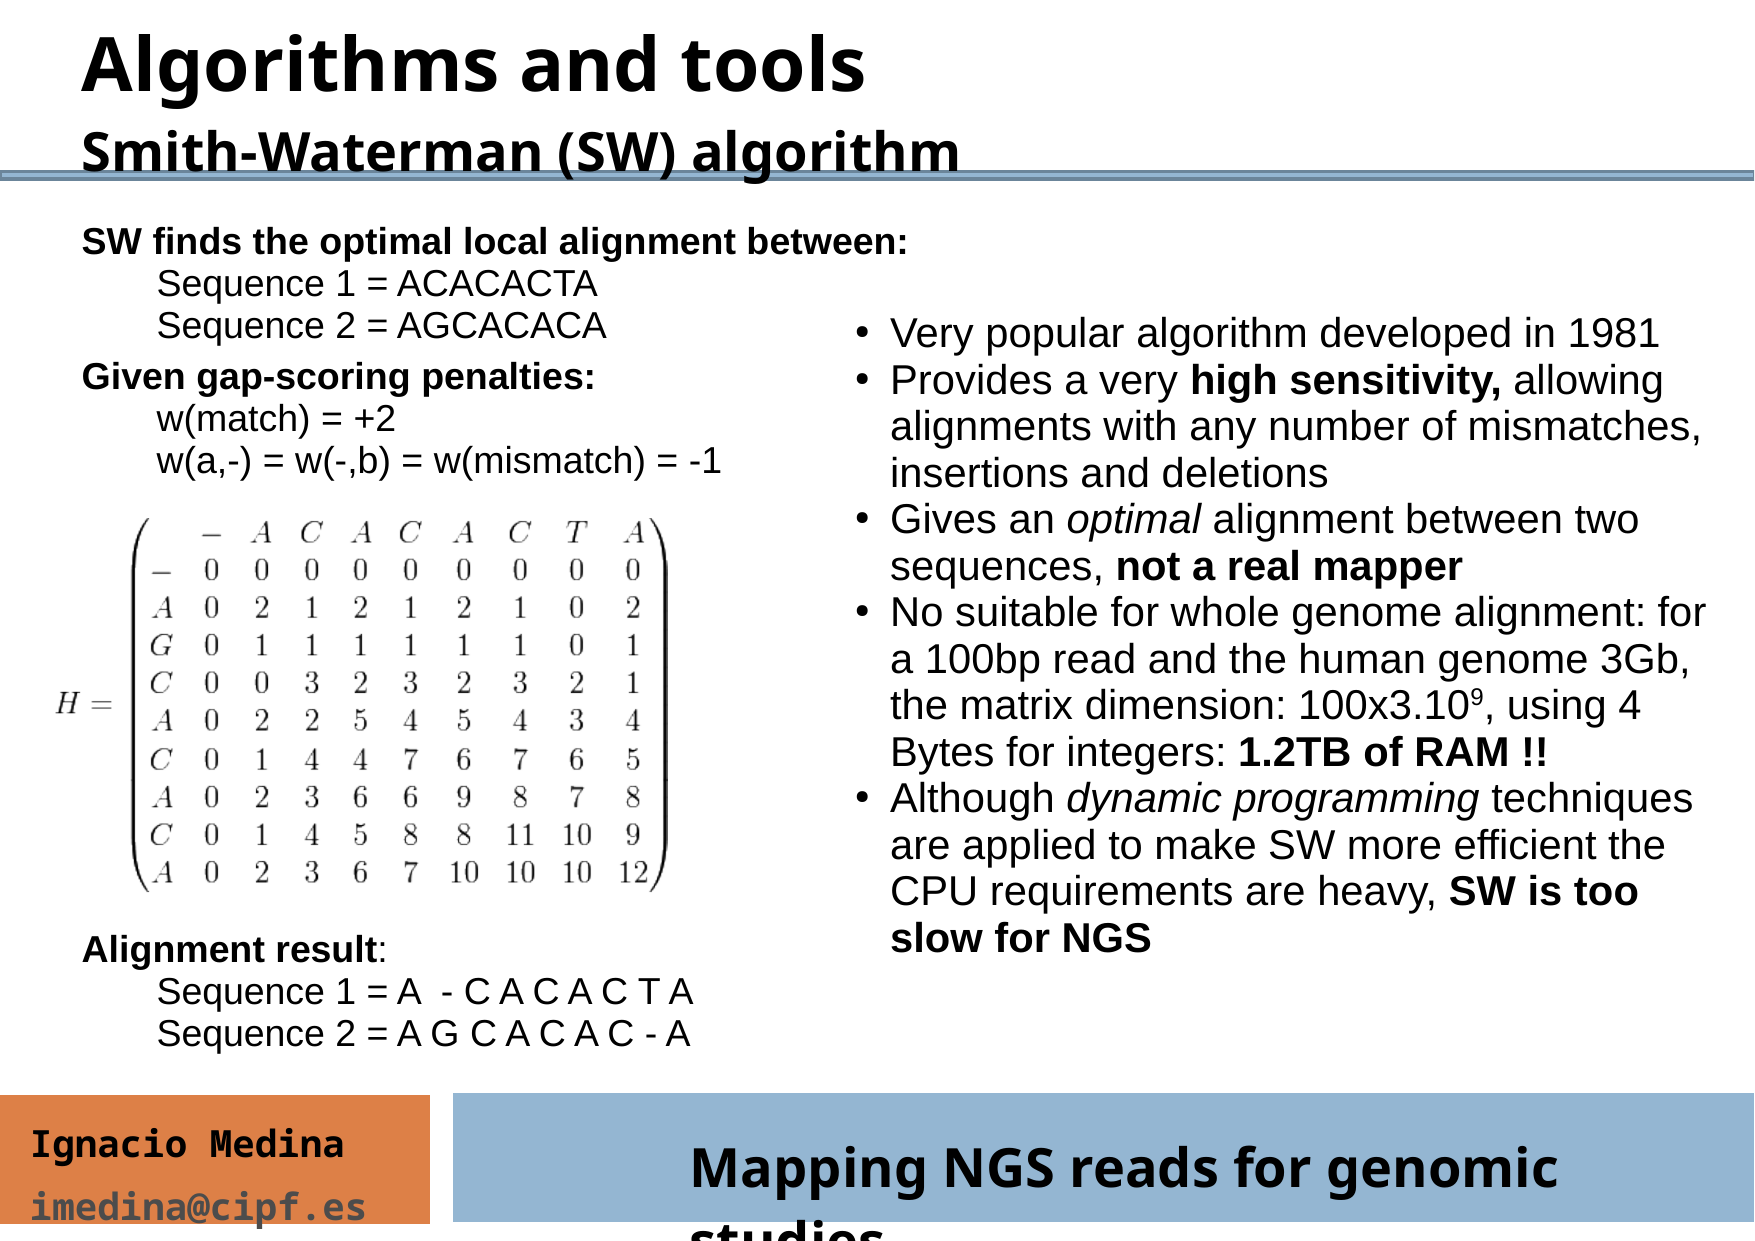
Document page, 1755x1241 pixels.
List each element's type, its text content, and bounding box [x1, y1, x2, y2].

text_box SW finds the optimal local alignment between: Sequence 1 = ACACACTA Sequence 2 = AGCACACA [66, 213, 946, 354]
text_box Ignacio Medina imedina@cipf.es [15, 1110, 406, 1213]
text_box Algorithms and tools Smith-Waterman (SW) algorithm [67, 3, 1688, 168]
text_box [569, 171, 664, 179]
text_box [0, 171, 566, 179]
text_box Alignment result: Sequence 1 = A - C A C A C T A Sequence 2 = A G C A C A C - A [66, 921, 790, 1063]
text_box [667, 171, 762, 179]
text_box [768, 171, 1754, 179]
text_box Mapping NGS reads for genomic studies [675, 1122, 1726, 1200]
text_box Given gap-scoring penalties: w(match) = +2 w(a,-) = w(-,b) = w(mismatch) = -1 [66, 347, 781, 489]
picture [54, 518, 668, 894]
text_box Very popular algorithm developed in 1981 Provides a very high sensitivity, allowing alignments with any number of mismatches, insertions and deletions Gives an optimal alignment between two sequences, not a real mapper No suitable for whole genome alignment: for a 100bp read and the human genome 3Gb, the matrix dimension: 100x3.109, using 4 Bytes for integers: 1.2TB of RAM !! Although dynamic programming techniques are applied to make SW more efficient the CPU requirements are heavy, SW is too slow for NGS [840, 302, 1741, 970]
